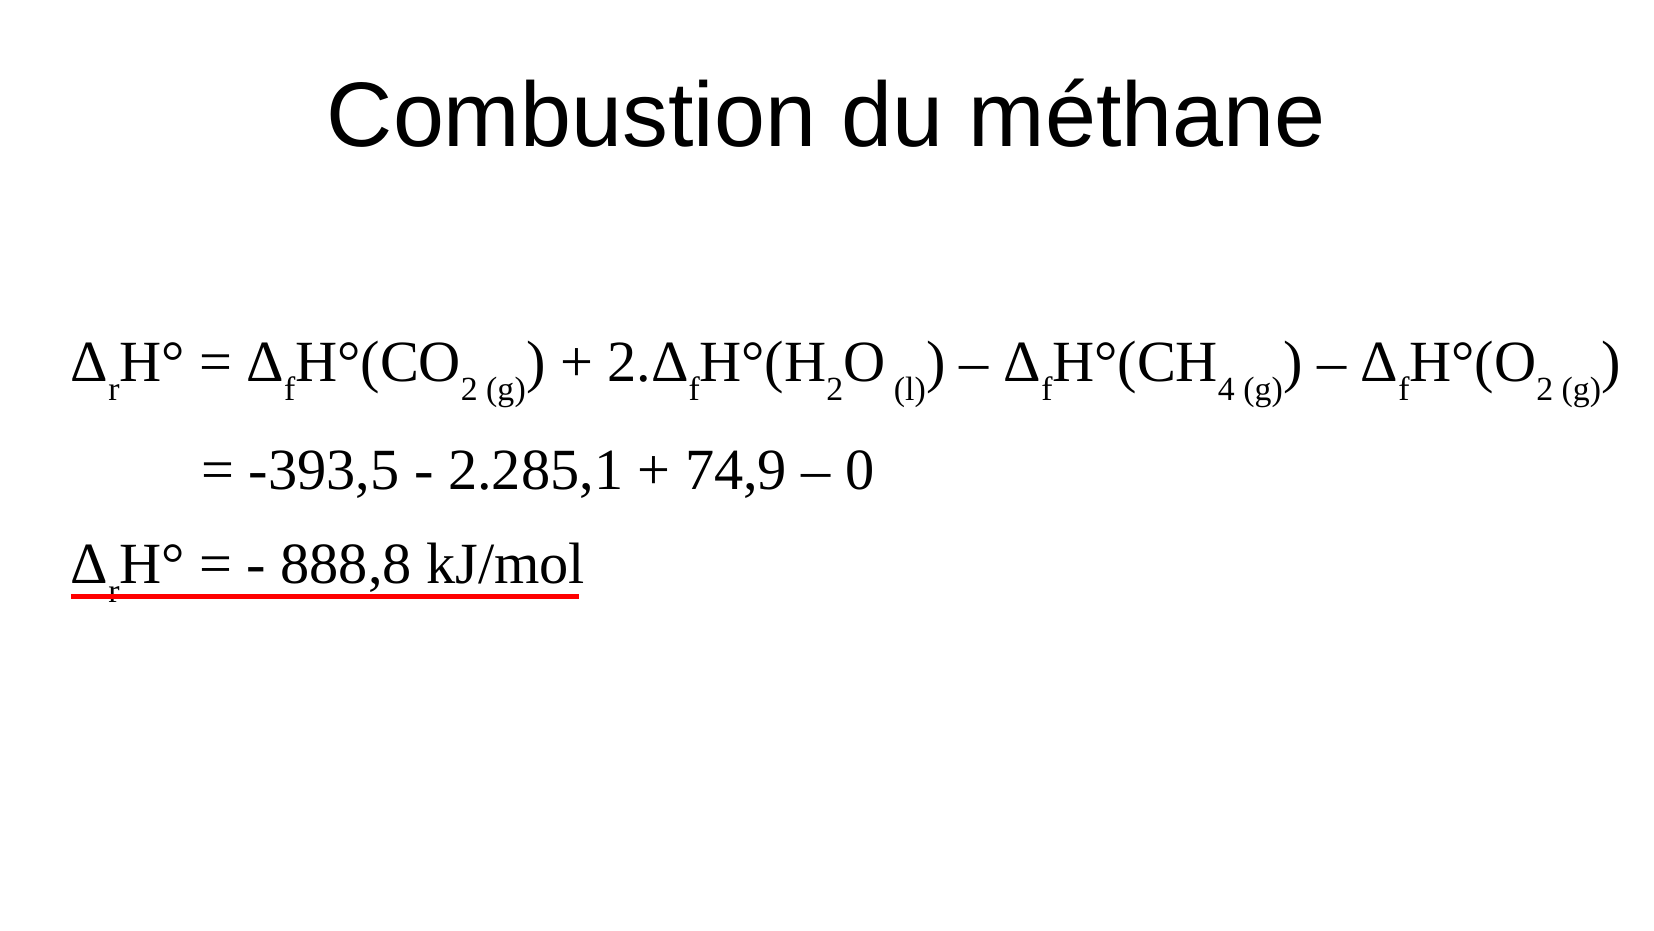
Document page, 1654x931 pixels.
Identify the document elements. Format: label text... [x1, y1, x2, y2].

title Combustion du méthane [82, 37, 1571, 193]
list ΔrH° = ΔfH°(CO2 (g)) + 2.ΔfH°(H2O (l)) – ΔfH°(CH4 (g)) – ΔfH°(O2 (g)) = -393,5 - 2.285,1 + 74,9 – 0 ΔrH° = - 888,8 kJ/mol [0, 329, 1642, 870]
